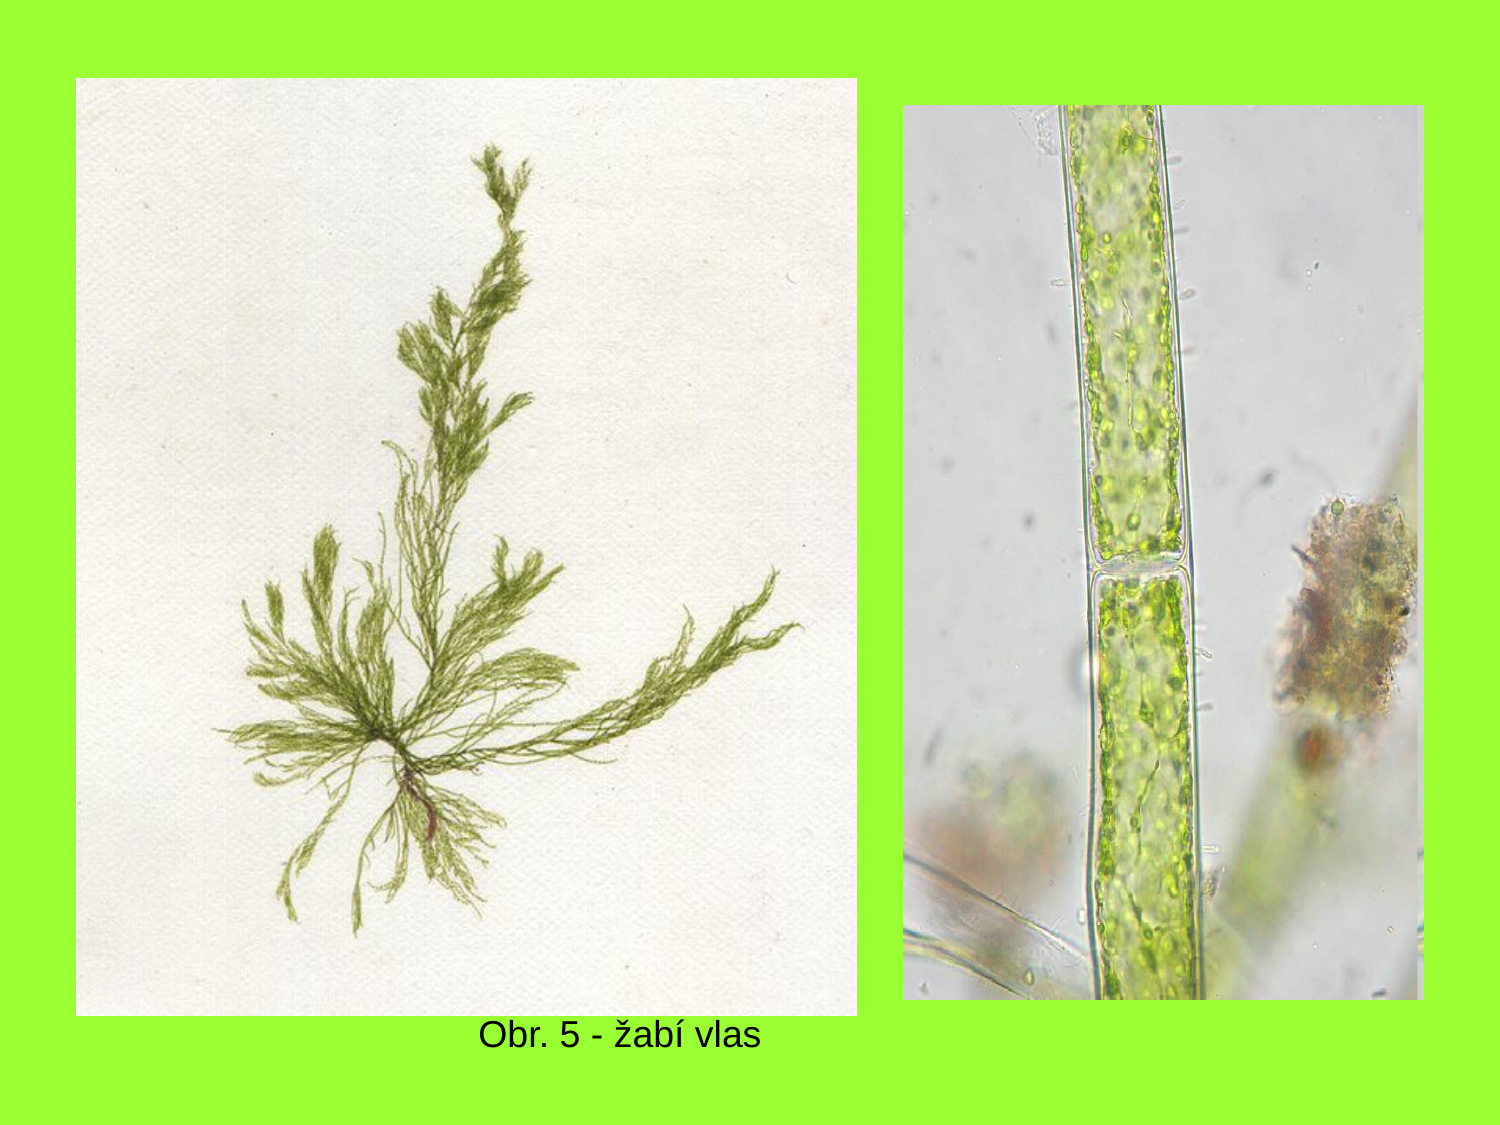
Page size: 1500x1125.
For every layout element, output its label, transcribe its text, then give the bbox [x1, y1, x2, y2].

picture [76, 78, 857, 1016]
text_box Obr. 5 - žabí vlas [463, 1002, 779, 1064]
picture [903, 105, 1424, 1000]
